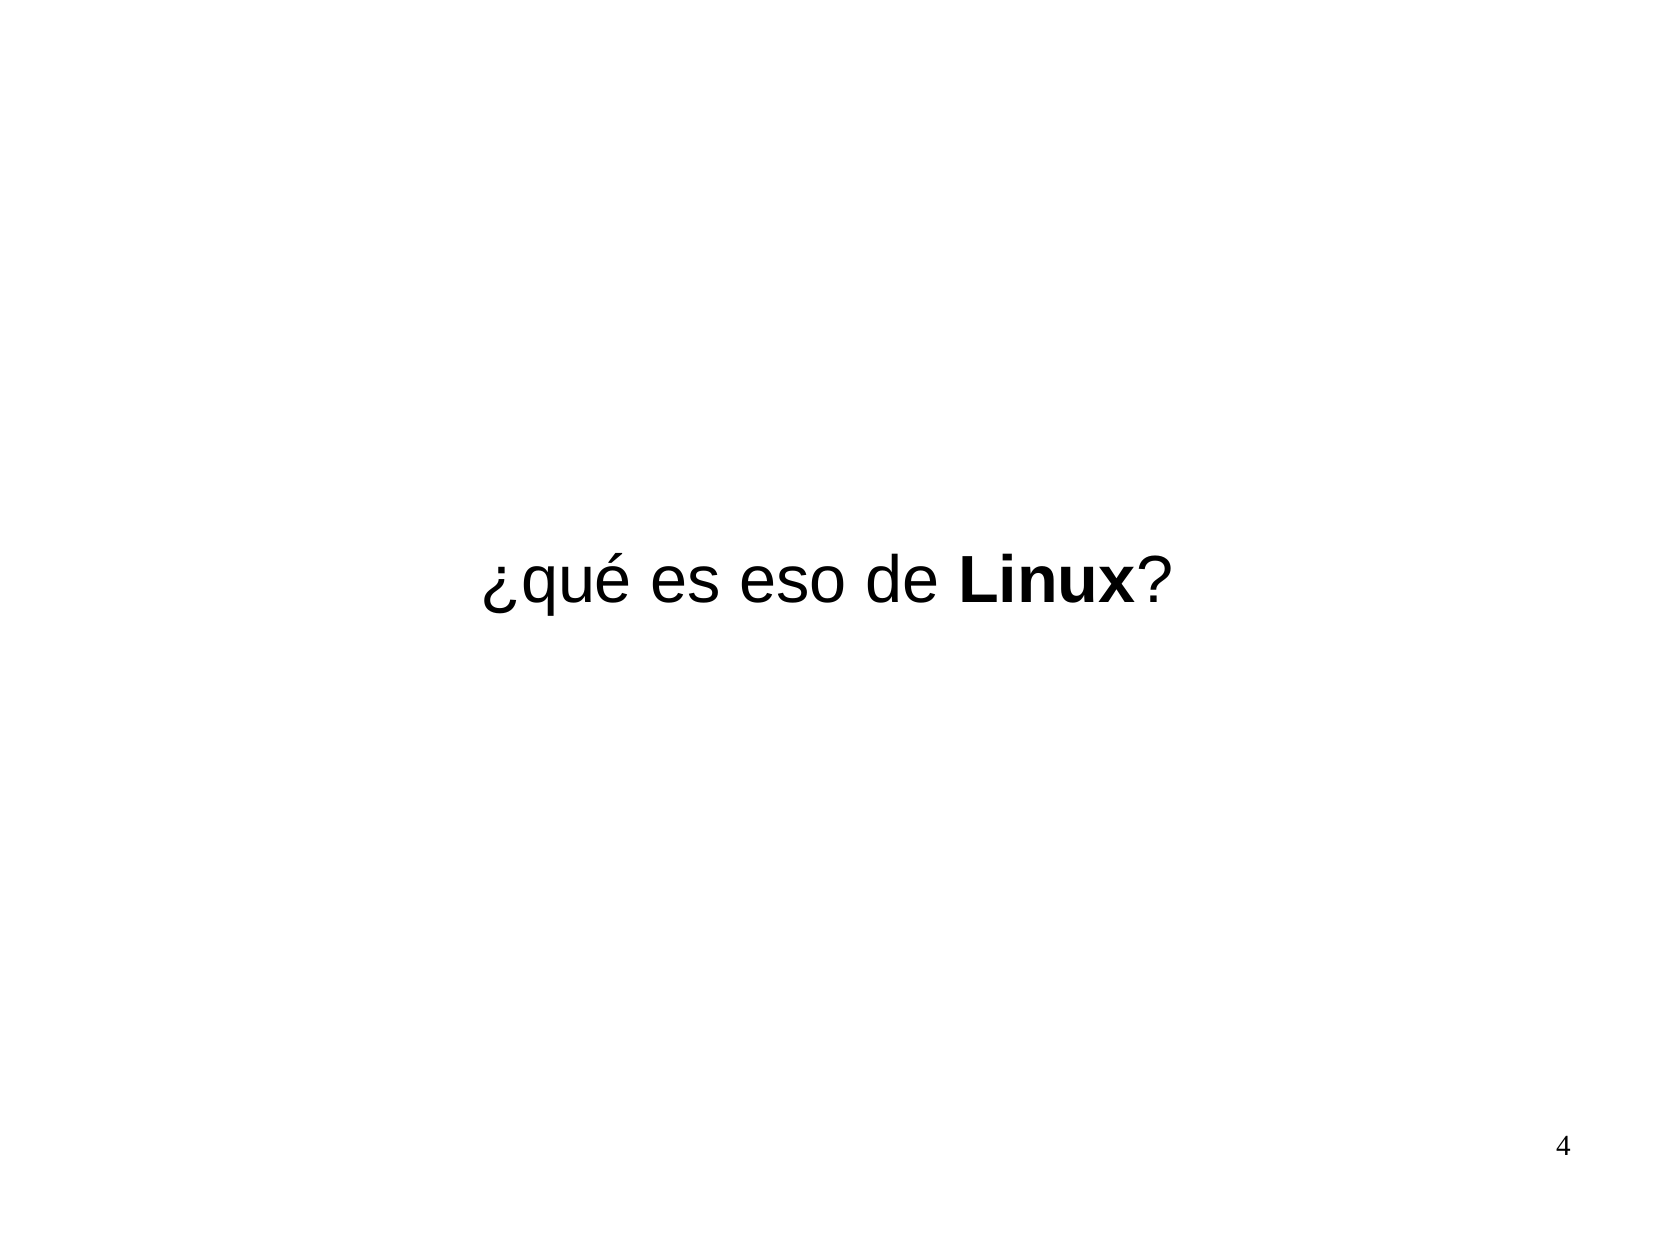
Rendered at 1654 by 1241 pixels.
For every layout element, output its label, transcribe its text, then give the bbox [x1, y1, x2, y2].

subtitle ¿qué es eso de Linux? [82, 56, 1571, 1102]
